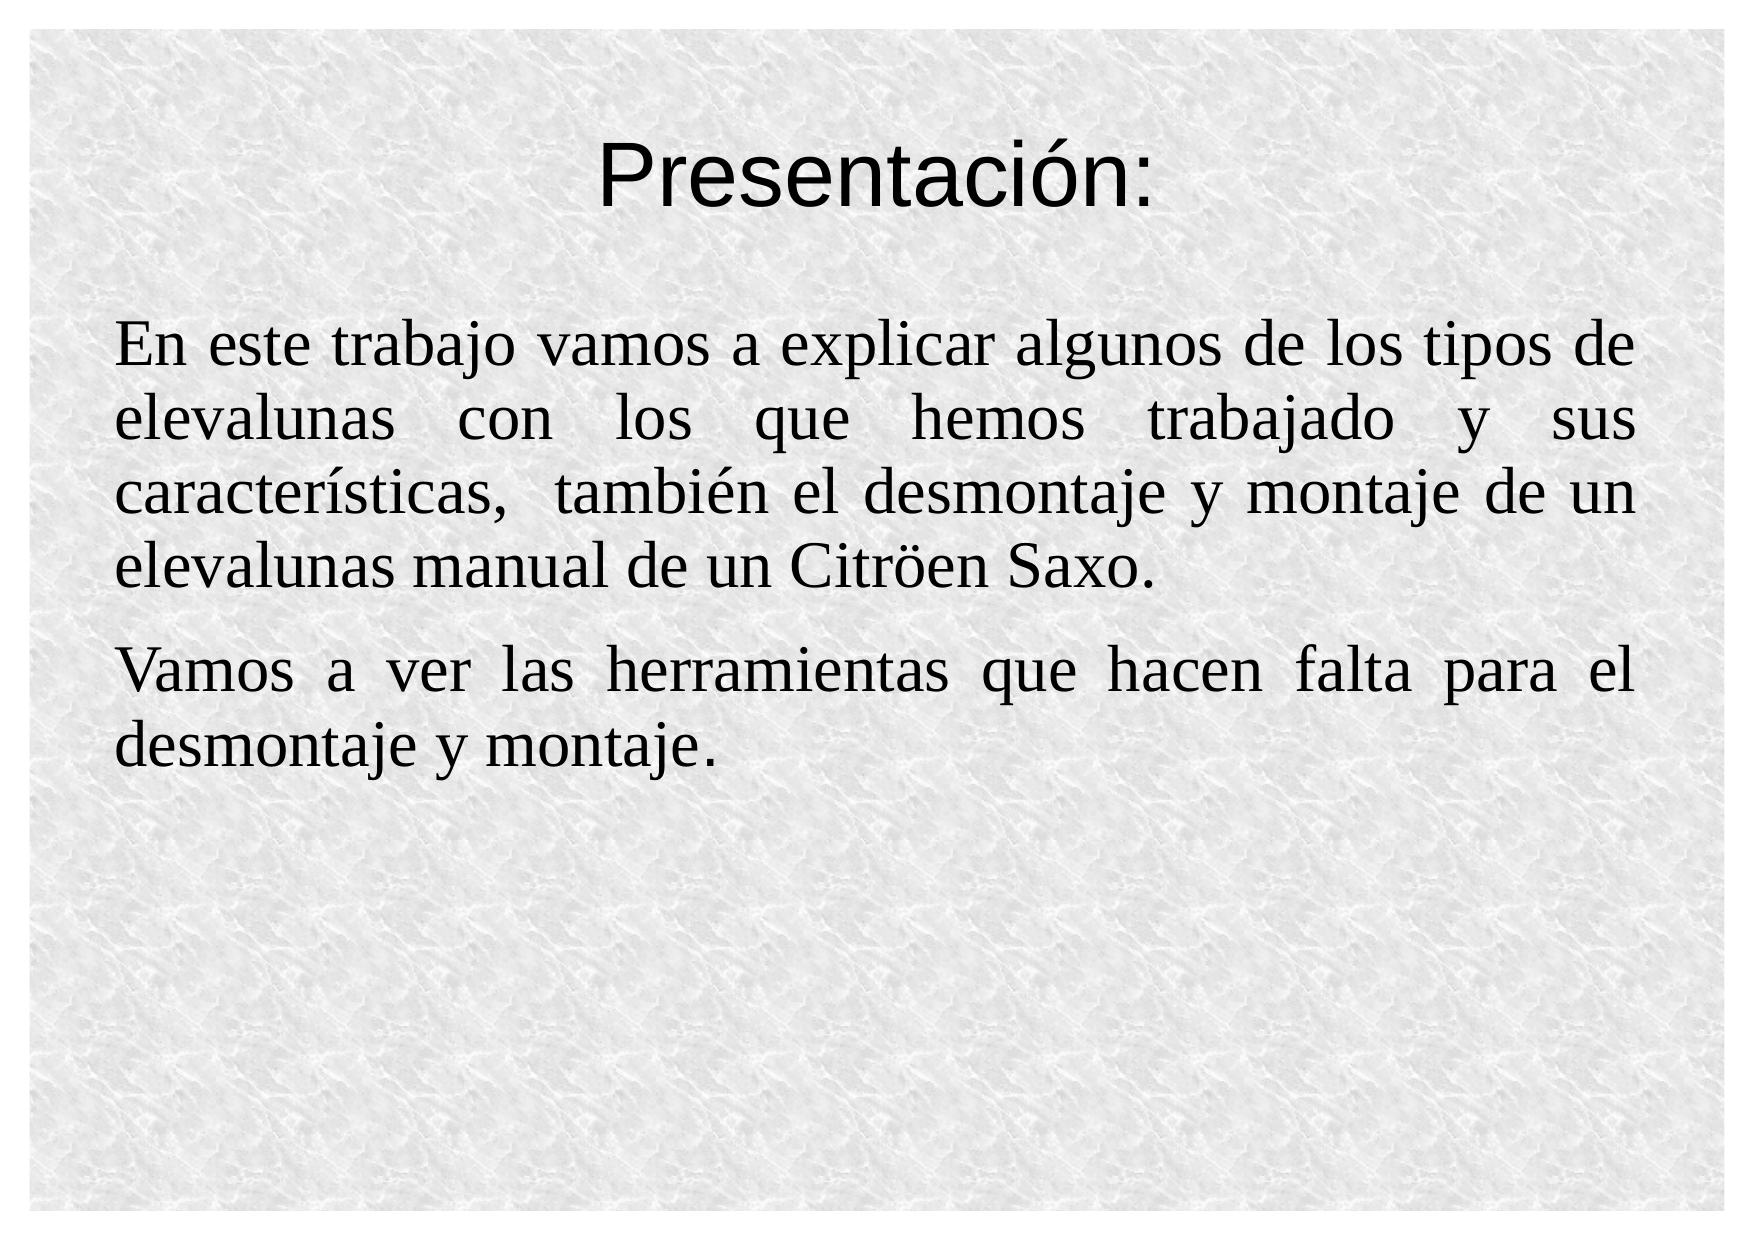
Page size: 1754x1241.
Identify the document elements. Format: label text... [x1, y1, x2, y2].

picture [29, 29, 1725, 1211]
title Presentación: [114, 76, 1640, 274]
list En este trabajo vamos a explicar algunos de los tipos de elevalunas con los que hemos trabajado y sus características, también el desmontaje y montaje de un elevalunas manual de un Citröen Saxo. Vamos a ver las herramientas que hacen falta para el desmontaje y montaje. [114, 305, 1640, 1086]
